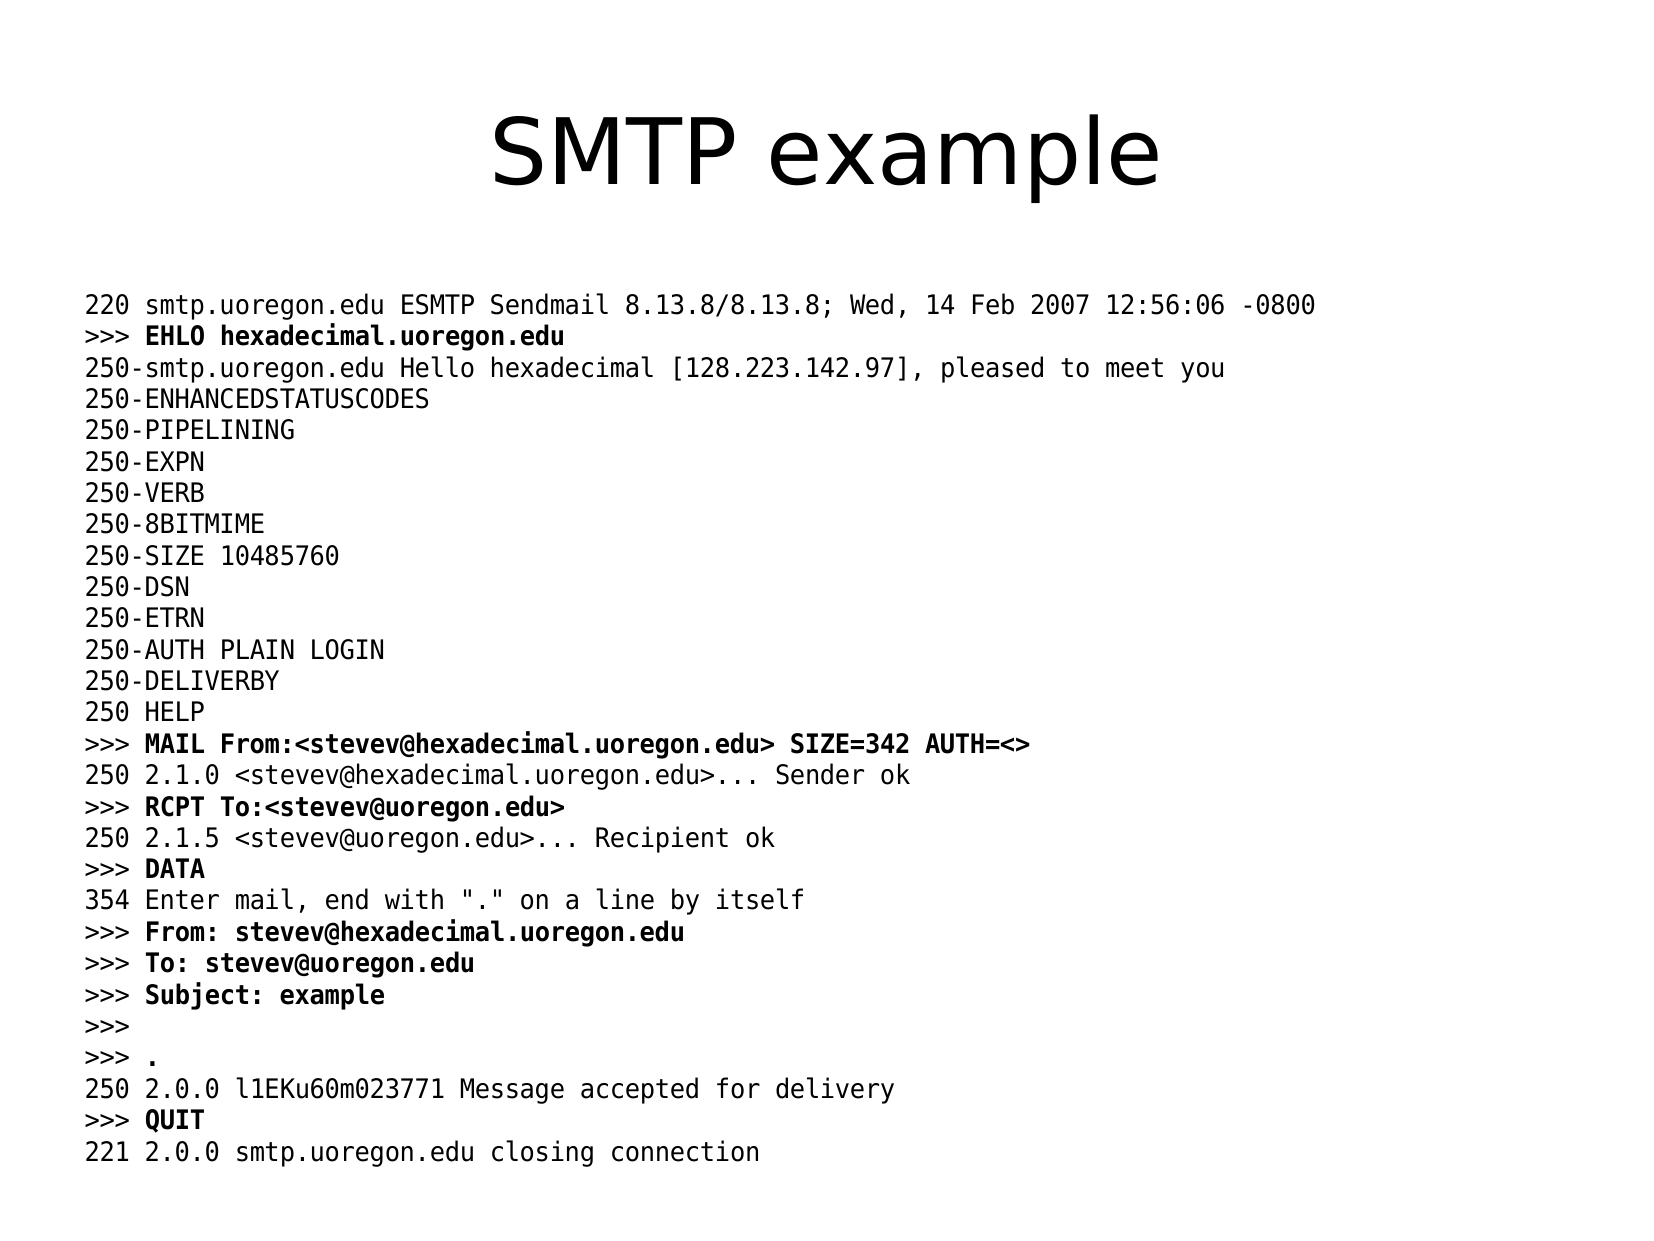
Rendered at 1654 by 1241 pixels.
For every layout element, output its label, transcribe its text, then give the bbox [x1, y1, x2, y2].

title SMTP example [82, 49, 1571, 257]
chart [83, 289, 1654, 1241]
